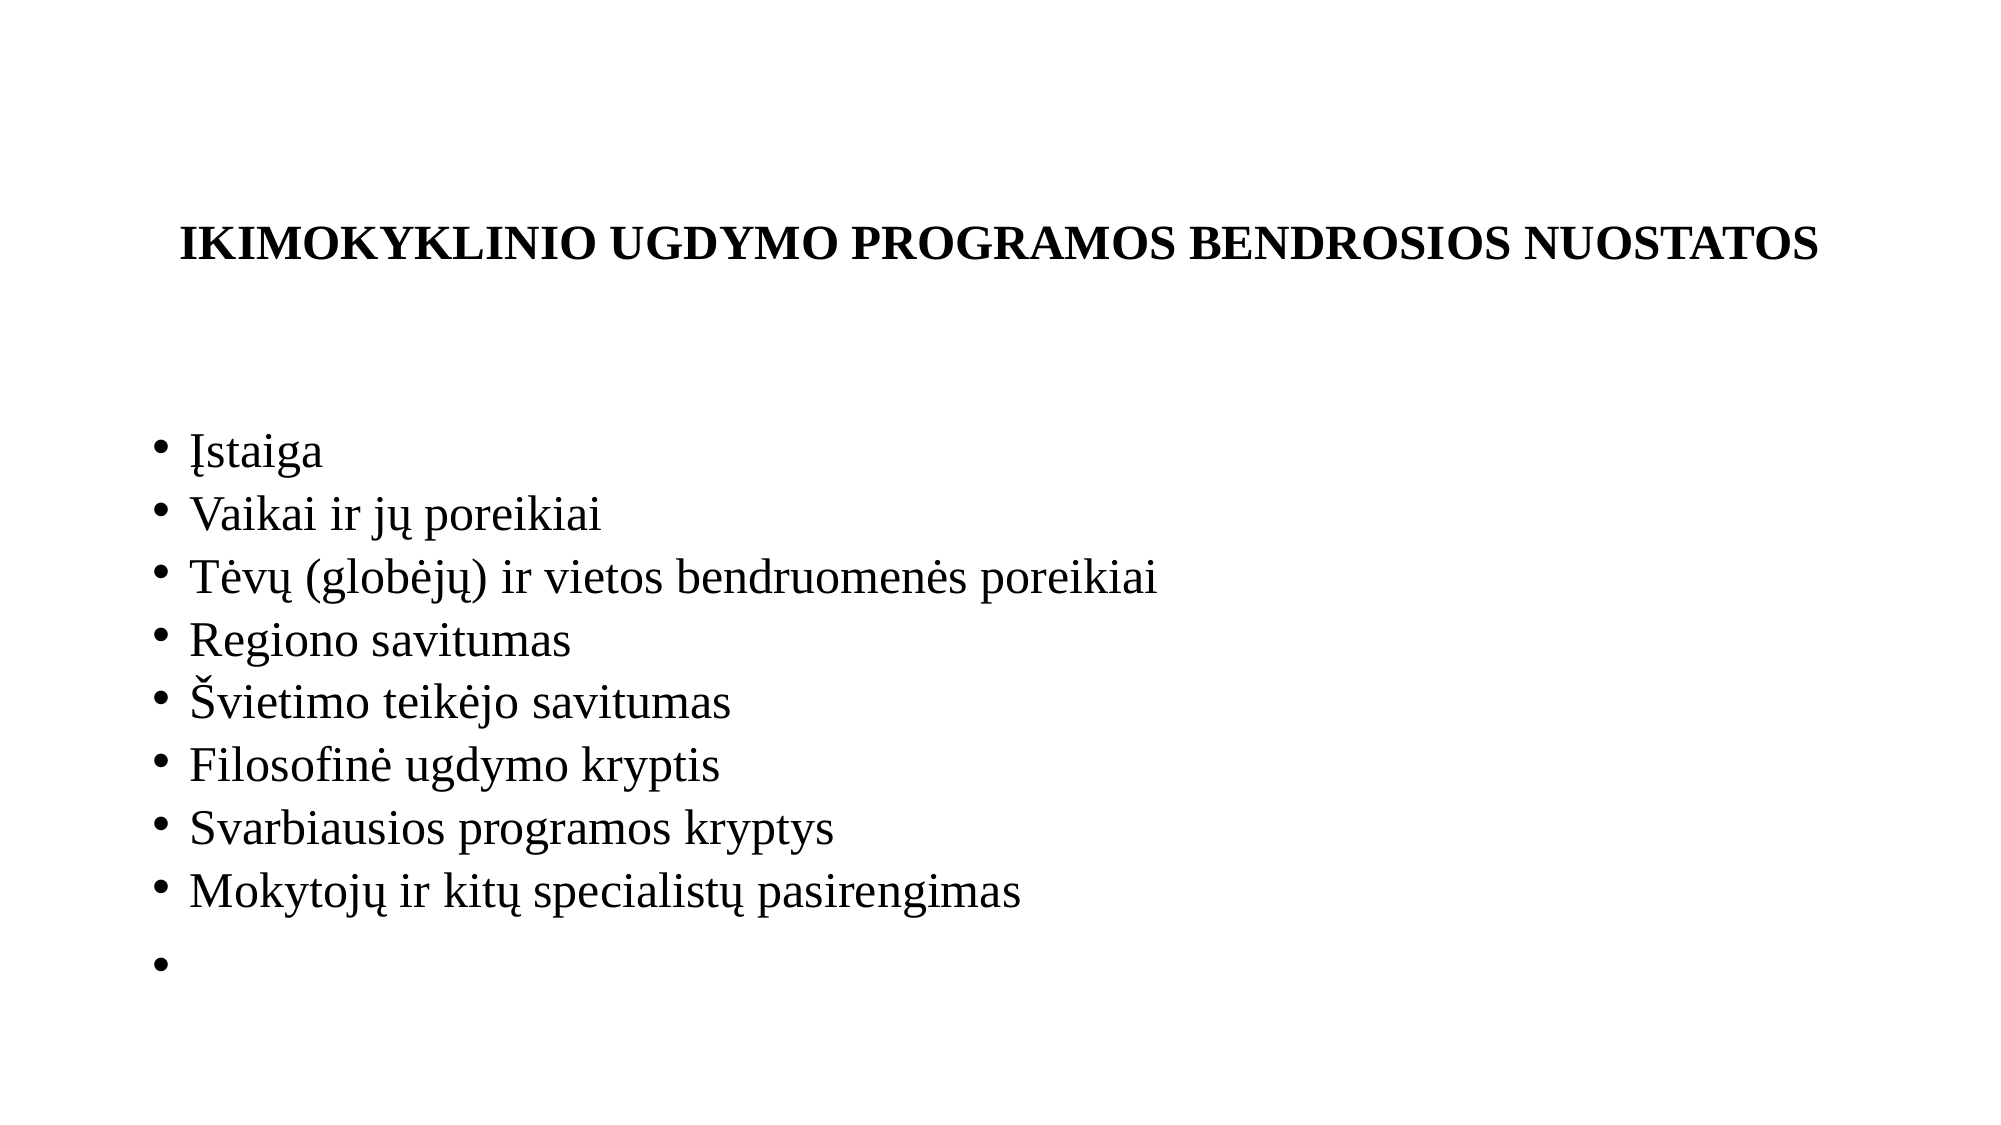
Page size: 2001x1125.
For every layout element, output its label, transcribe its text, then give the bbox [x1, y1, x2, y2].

title IKIMOKYKLINIO UGDYMO PROGRAMOS BENDROSIOS NUOSTATOS [137, 190, 1863, 409]
list Įstaiga Vaikai ir jų poreikiai Tėvų (globėjų) ir vietos bendruomenės poreikiai Regiono savitumas Švietimo teikėjo savitumas Filosofinė ugdymo kryptis Svarbiausios programos kryptys Mokytojų ir kitų specialistų pasirengimas [137, 426, 1863, 1125]
